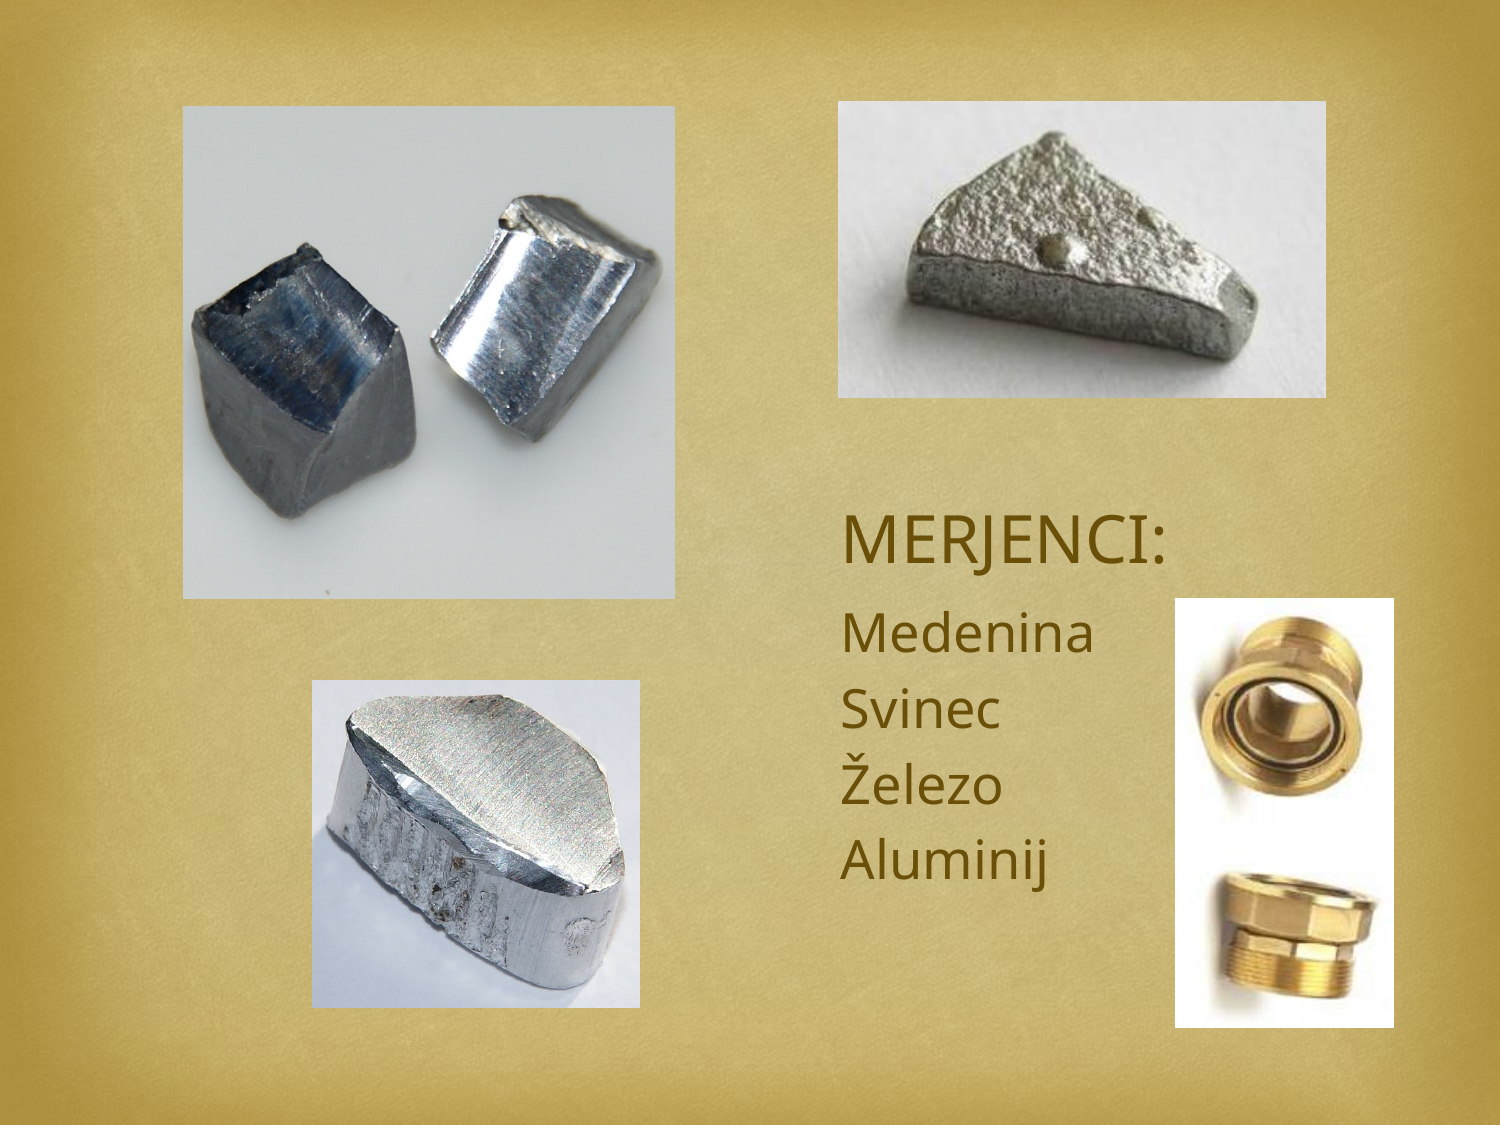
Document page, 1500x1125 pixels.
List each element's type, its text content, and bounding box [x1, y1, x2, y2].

picture [838, 101, 1326, 398]
list Medenina Svinec Železo Aluminij [825, 591, 1386, 1005]
title MERJENCI: [825, 275, 1388, 585]
picture [1175, 598, 1394, 1028]
picture [183, 106, 675, 599]
picture [312, 680, 640, 1008]
